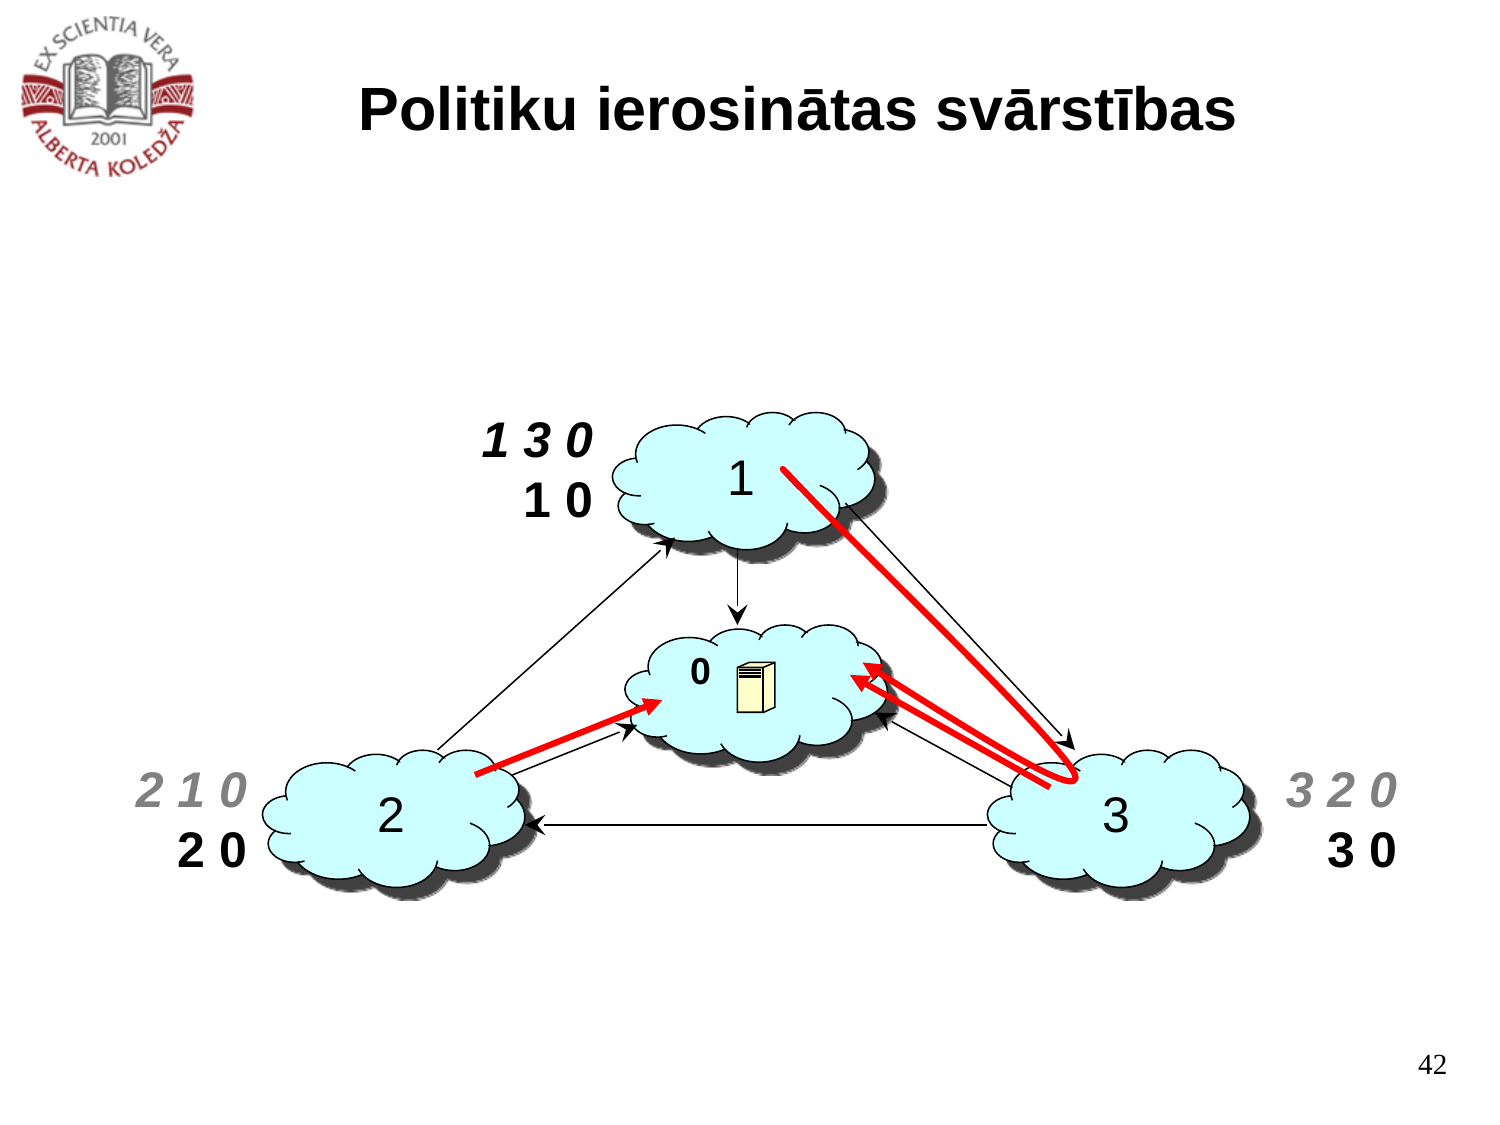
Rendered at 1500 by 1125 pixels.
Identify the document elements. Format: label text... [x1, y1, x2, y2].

text_box 3 [1087, 774, 1146, 851]
text_box [987, 750, 1250, 888]
text_box [624, 624, 886, 763]
text_box [262, 750, 525, 888]
text_box 2 1 0 2 0 [120, 749, 262, 886]
text_box 1 3 0 1 0 [466, 399, 608, 536]
text_box 3 2 0 3 0 [1270, 749, 1412, 886]
text_box 1 [712, 437, 771, 513]
picture [21, 163, 194, 177]
picture [21, 16, 194, 49]
text_box [869, 676, 888, 692]
text_box 0 [675, 639, 726, 701]
text_box <skaitlis> [1312, 1037, 1463, 1101]
text_box [1038, 762, 1071, 778]
title Politiku ierosinātas svārstības [0, 49, 1500, 163]
text_box 2 [362, 774, 421, 851]
text_box [612, 412, 875, 550]
